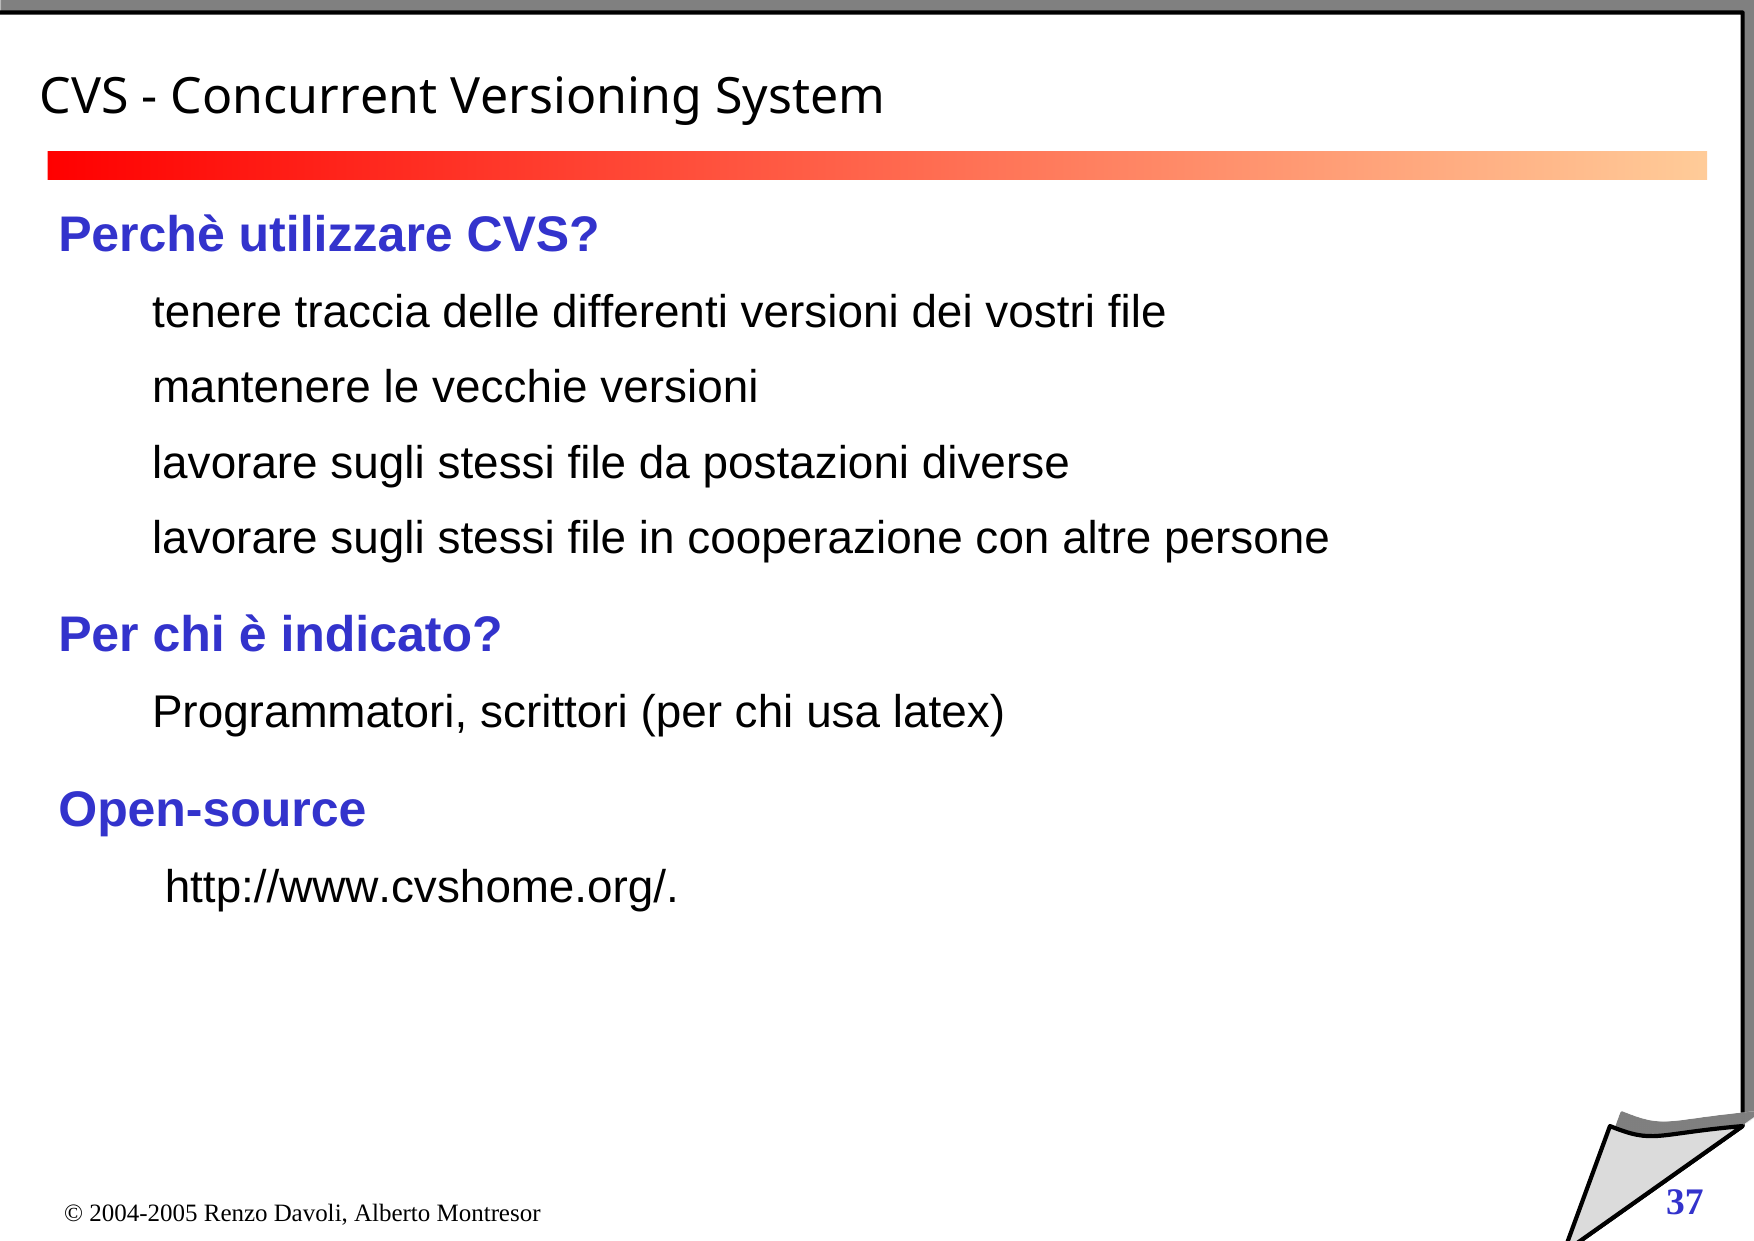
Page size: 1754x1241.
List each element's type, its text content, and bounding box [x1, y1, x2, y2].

title CVS - Concurrent Versioning System [40, 49, 1714, 144]
list Perchè utilizzare CVS? tenere traccia delle differenti versioni dei vostri file mantenere le vecchie versioni lavorare sugli stessi file da postazioni diverse lavorare sugli stessi file in cooperazione con altre persone Per chi è indicato? Programmatori, scrittori (per chi usa latex) Open-source http://www.cvshome.org/. [58, 206, 1696, 987]
